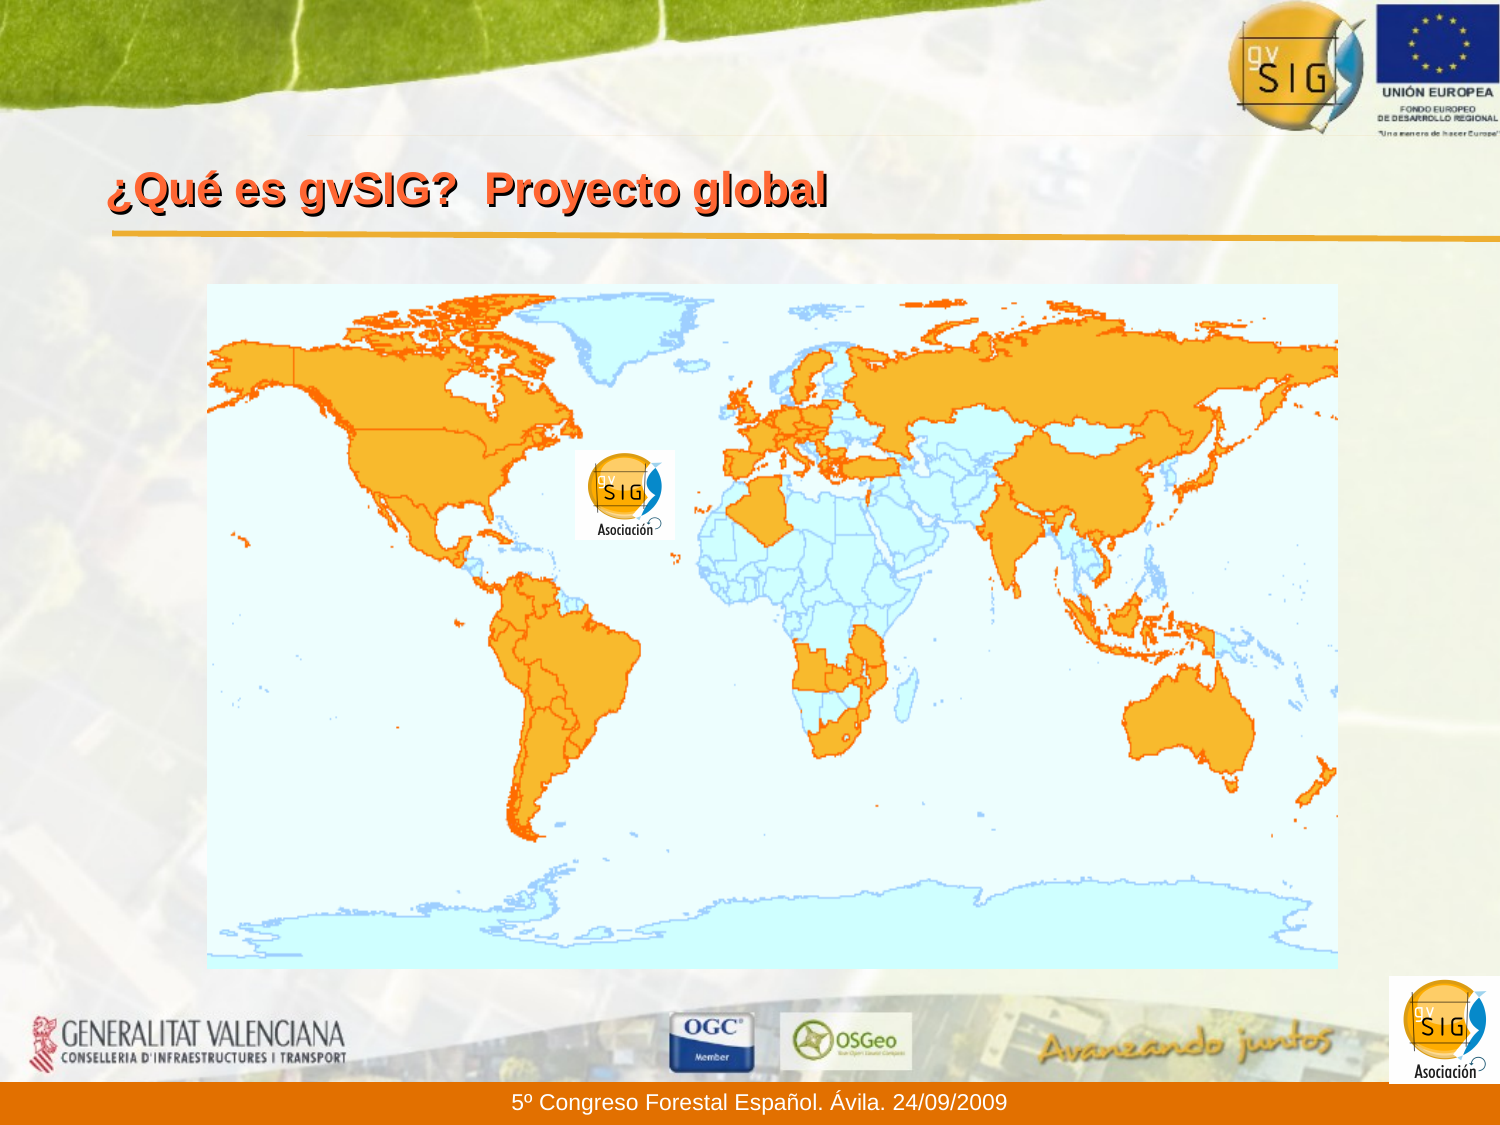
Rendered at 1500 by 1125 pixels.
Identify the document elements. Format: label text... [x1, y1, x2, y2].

picture [0, 0, 1500, 1084]
text_box ¿Qué es gvSIG? Proyecto global [105, 165, 969, 252]
